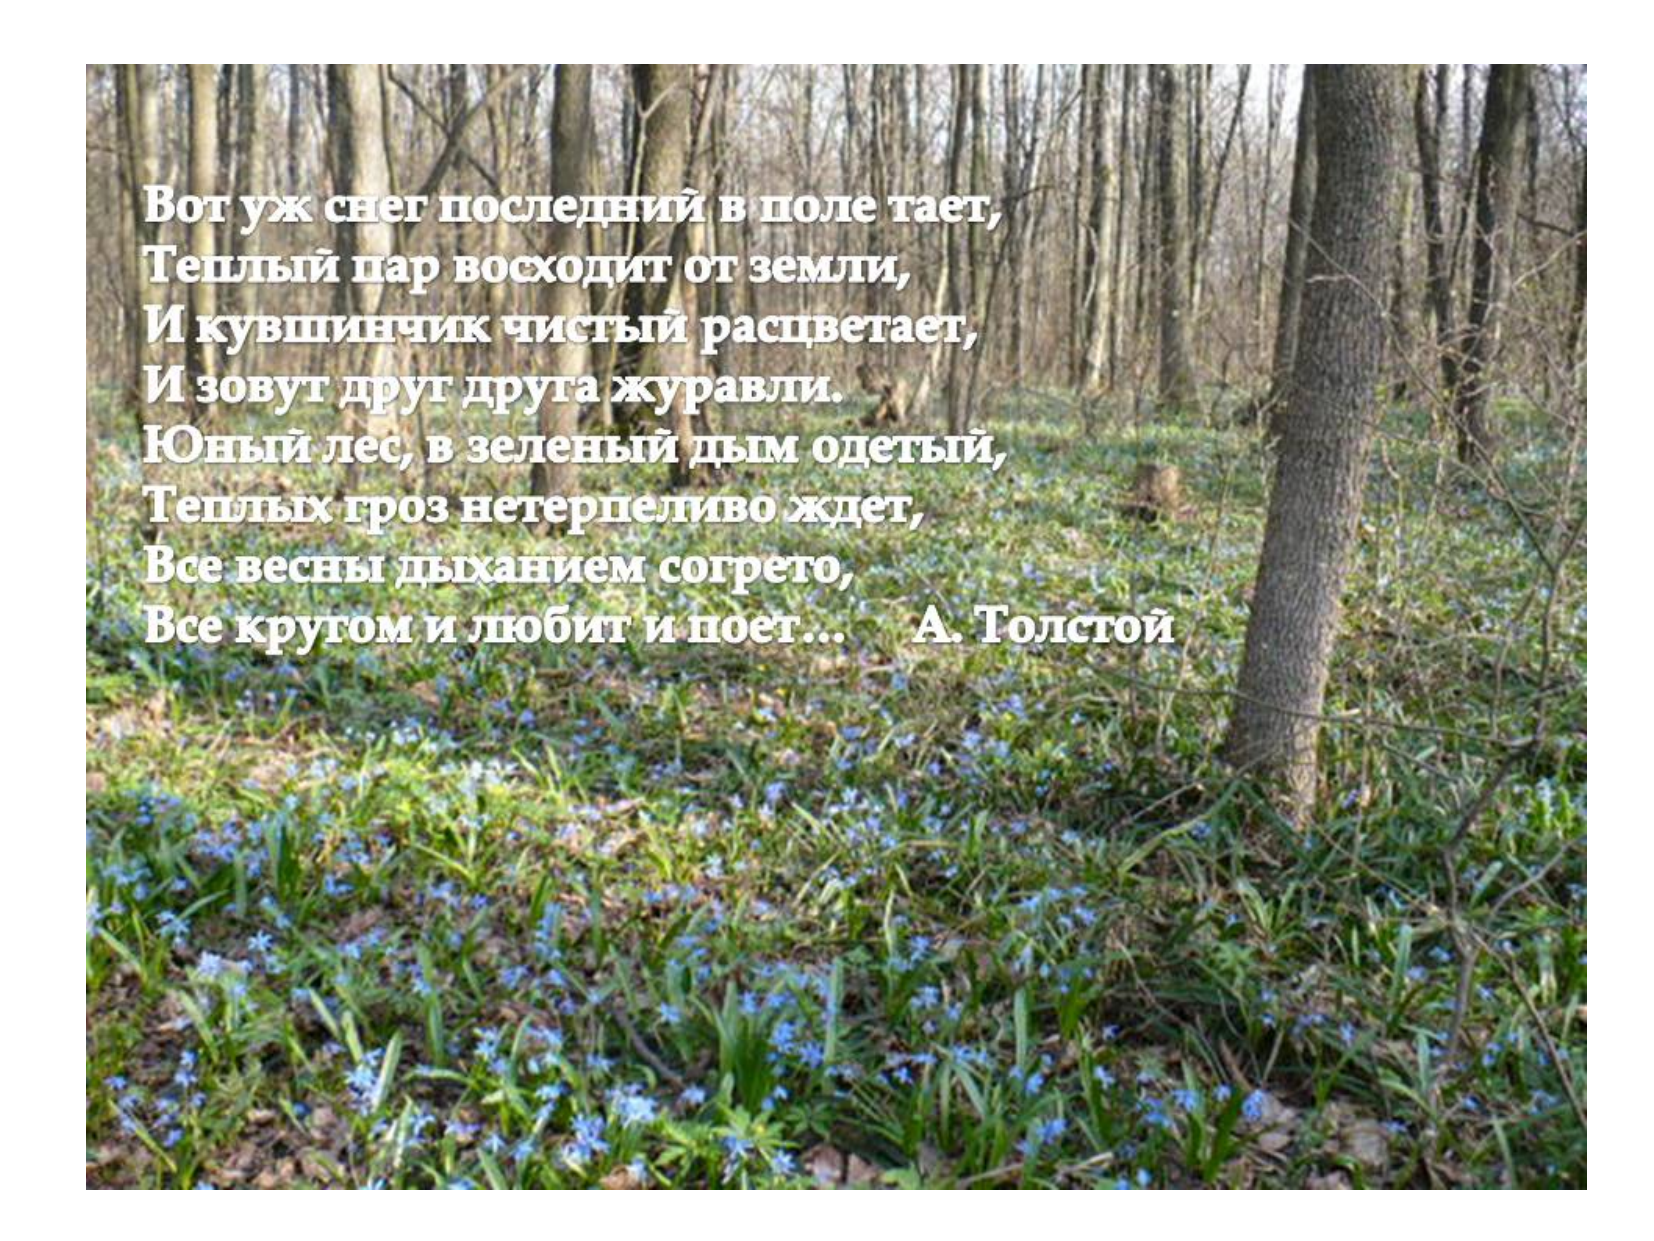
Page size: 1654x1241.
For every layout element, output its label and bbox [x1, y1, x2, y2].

picture [86, 64, 1587, 1190]
